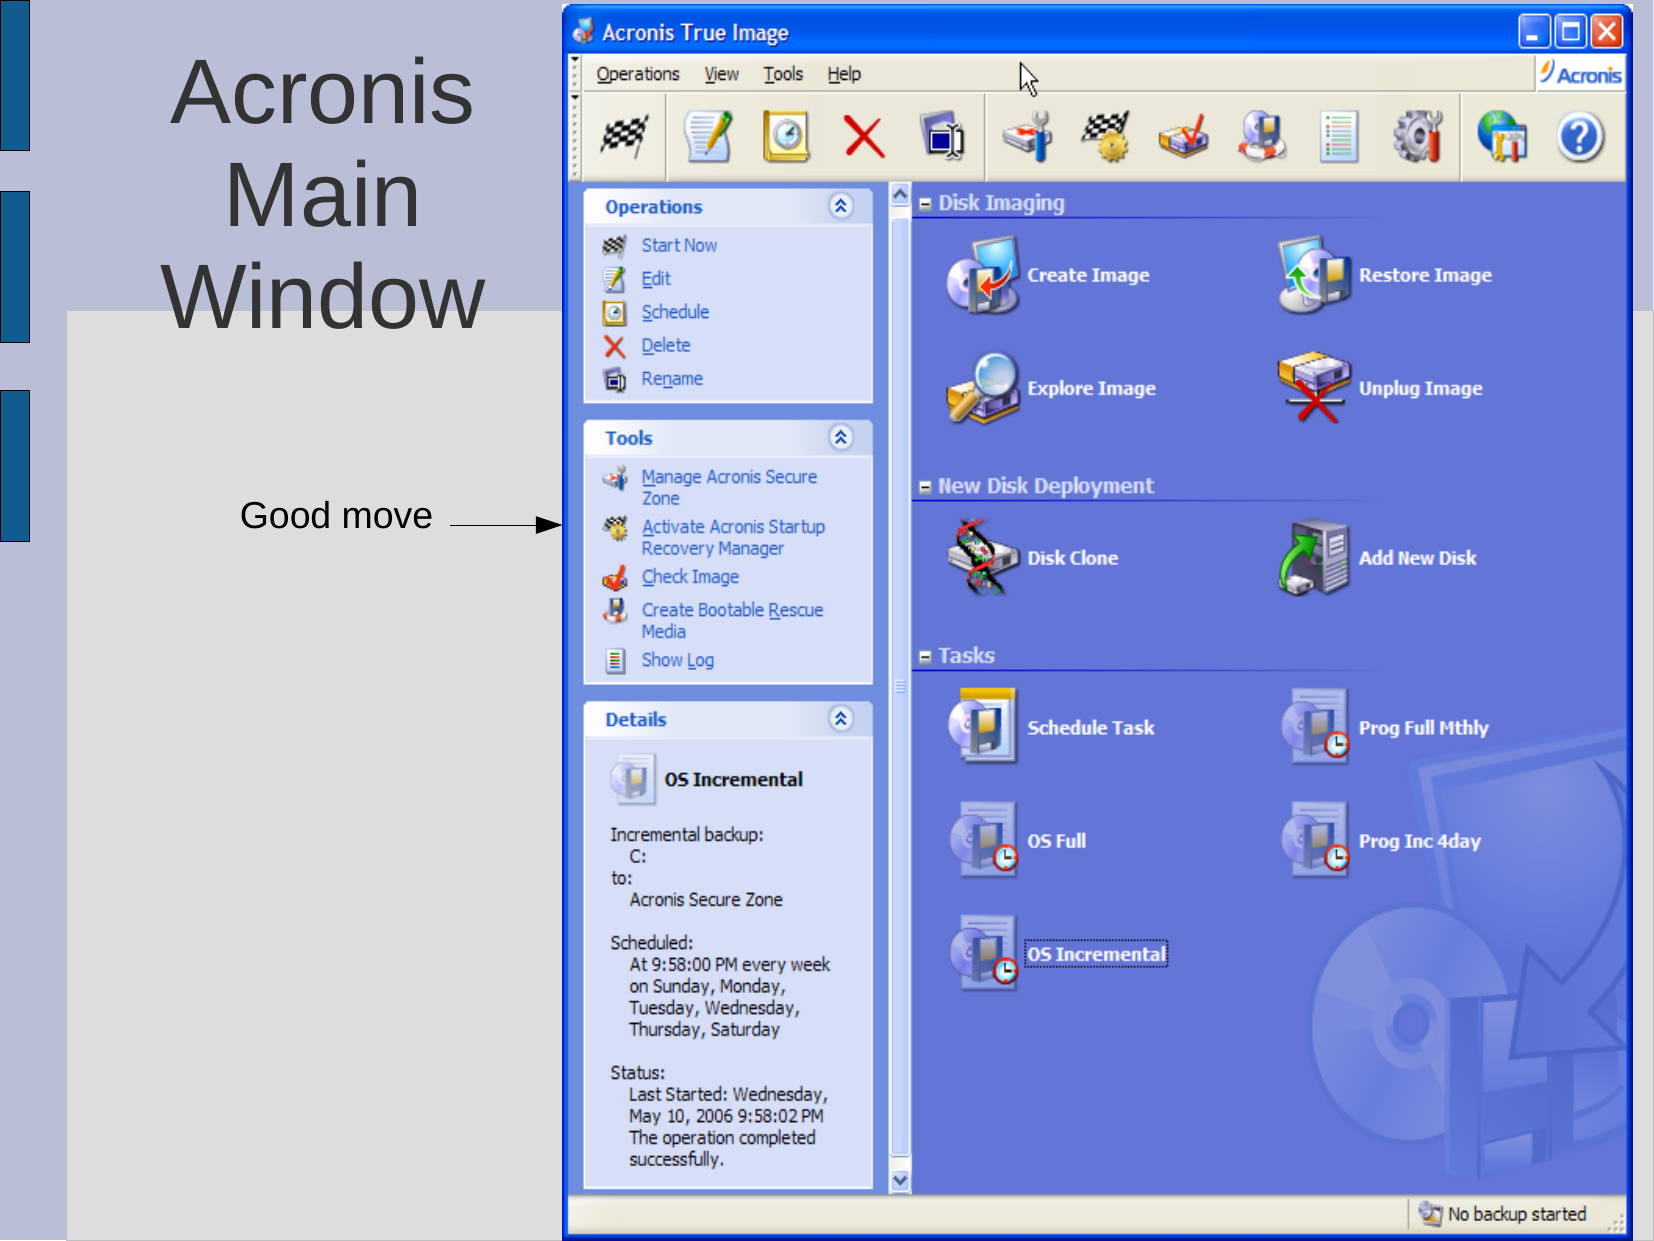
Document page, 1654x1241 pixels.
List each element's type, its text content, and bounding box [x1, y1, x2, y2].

title Acronis Main Window [121, 40, 526, 349]
text_box Good move [225, 487, 451, 545]
picture [562, 4, 1633, 1241]
